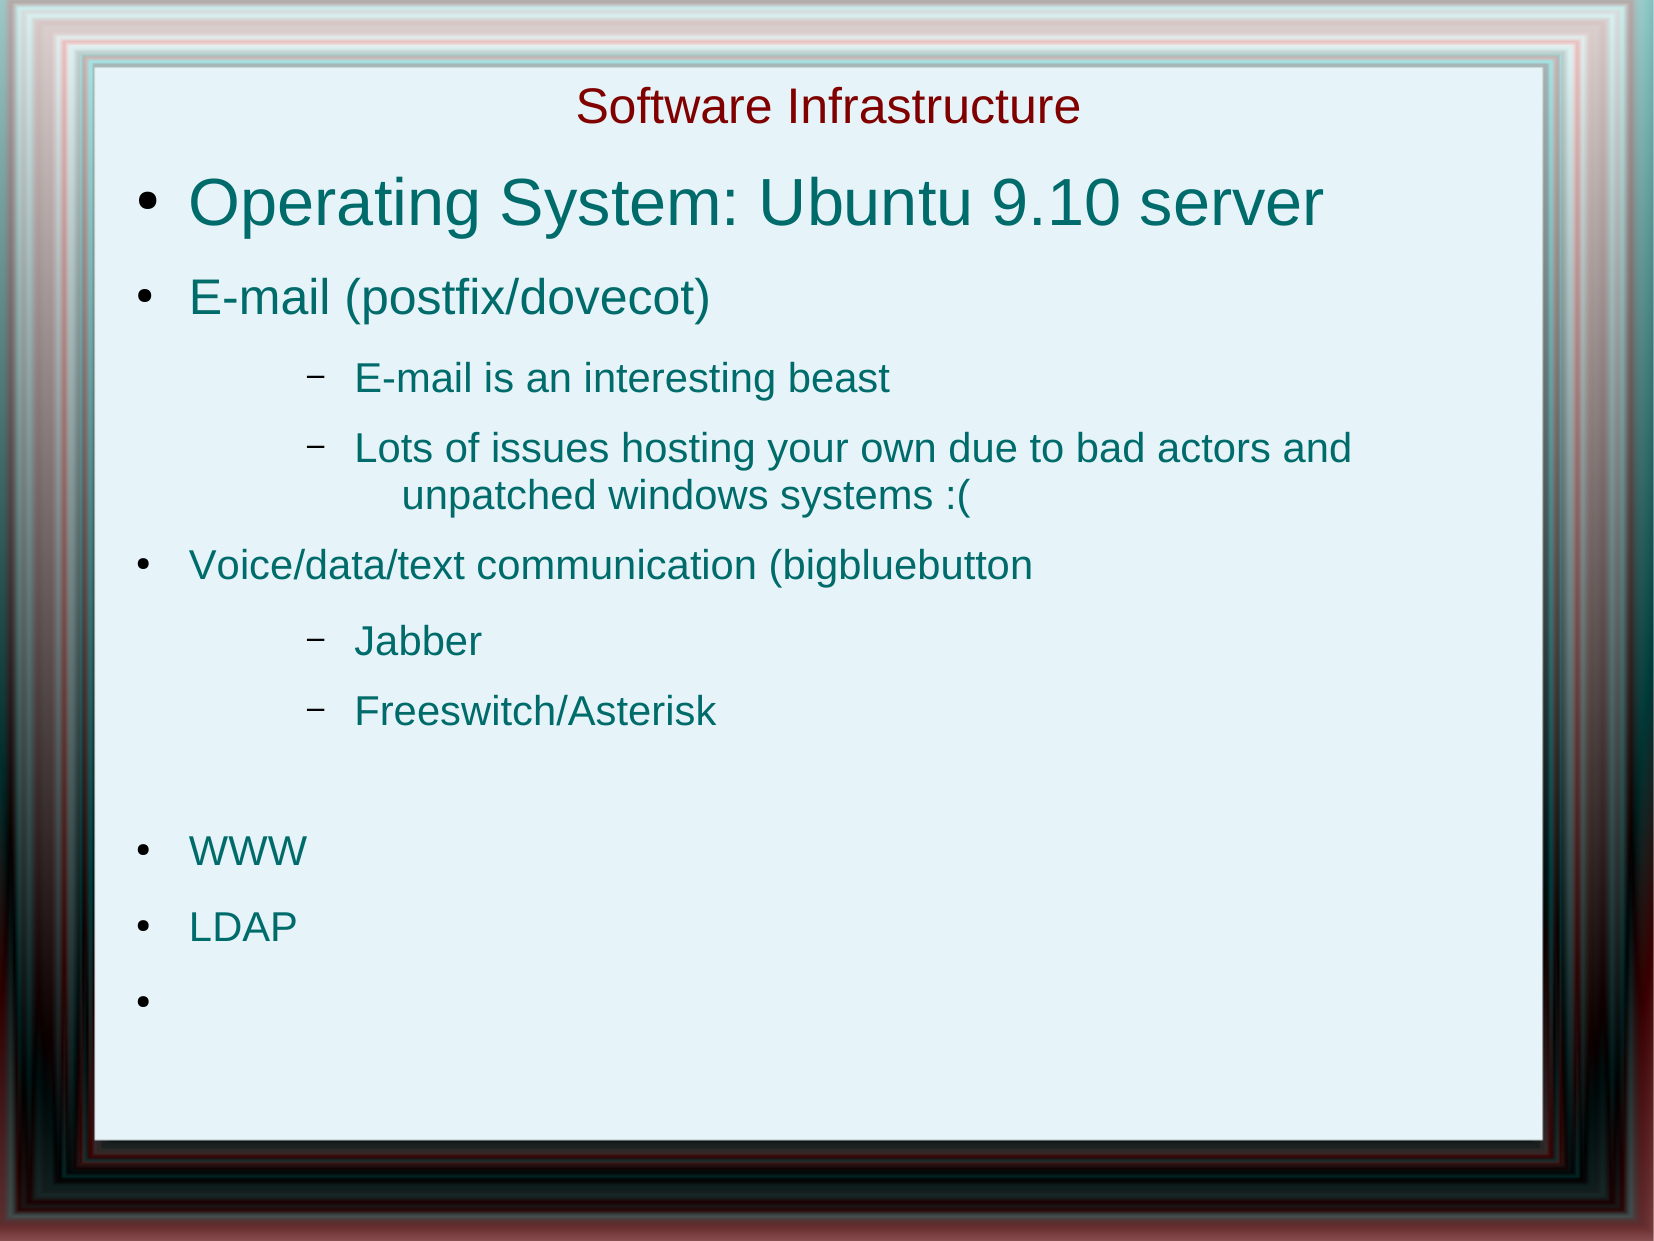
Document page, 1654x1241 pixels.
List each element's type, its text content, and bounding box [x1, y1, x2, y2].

title Software Infrastructure [120, 78, 1538, 134]
list Operating System: Ubuntu 9.10 server E-mail (postfix/dovecot) E-mail is an interesting beast Lots of issues hosting your own due to bad actors and unpatched windows systems :( Voice/data/text communication (bigbluebutton Jabber Freeswitch/Asterisk WWW LDAP [118, 165, 1506, 1027]
picture [0, 0, 1654, 1241]
